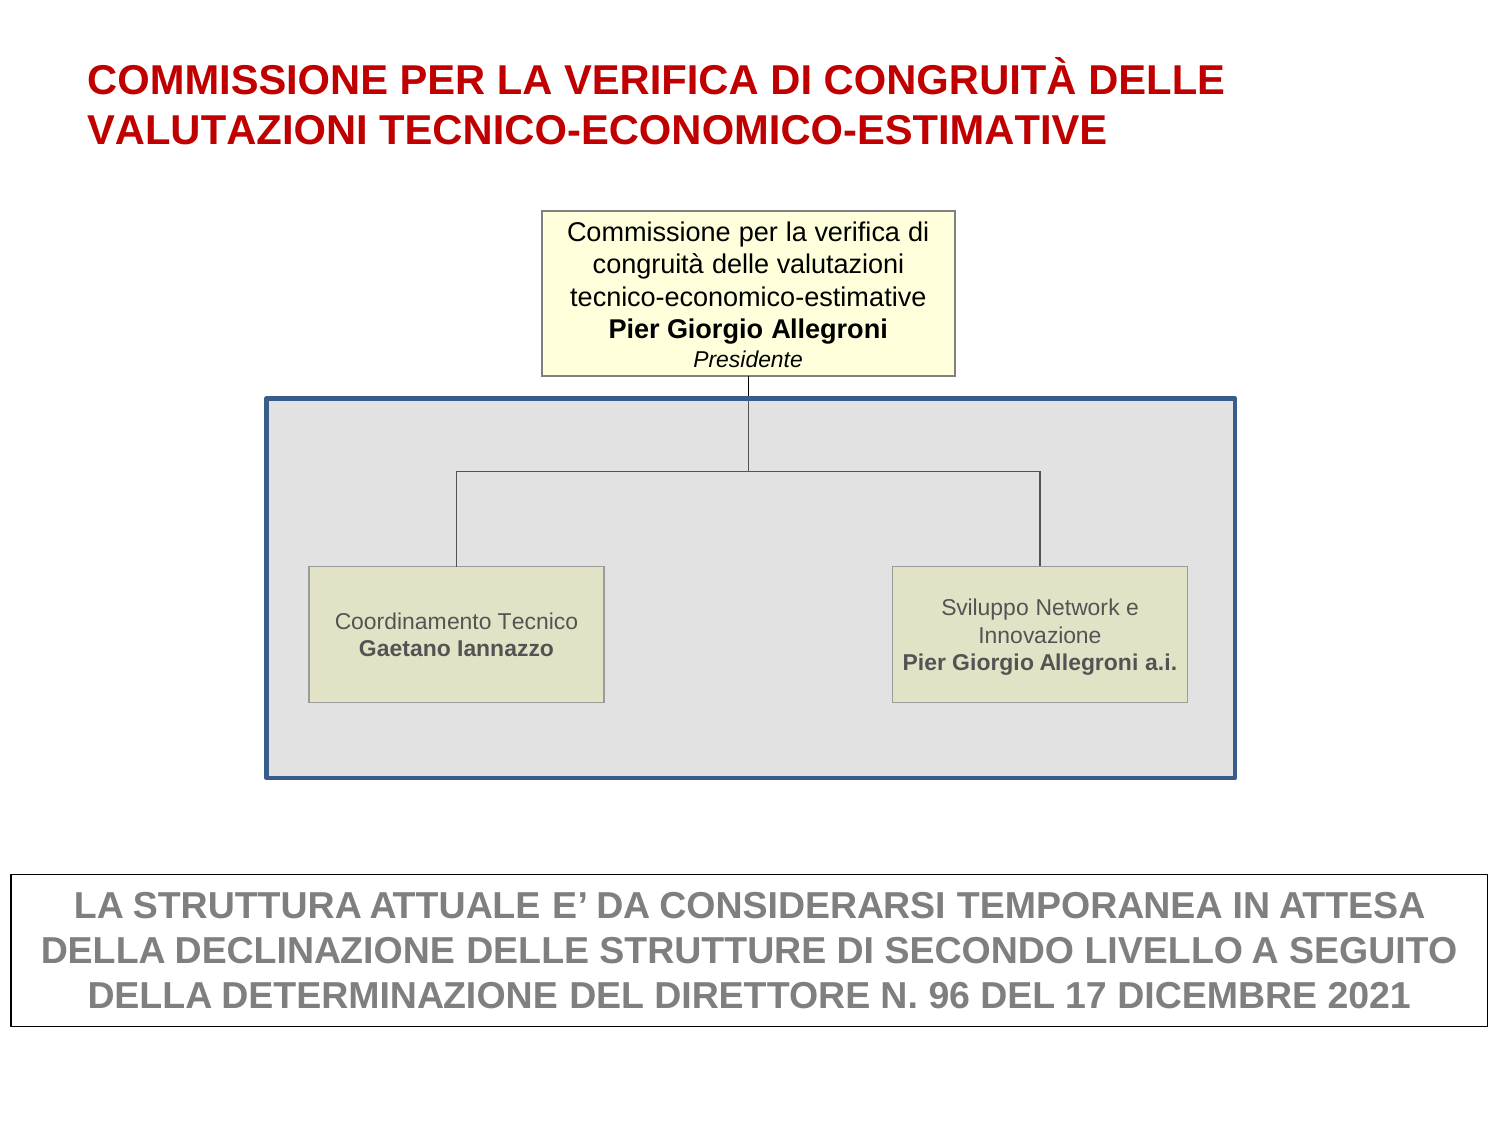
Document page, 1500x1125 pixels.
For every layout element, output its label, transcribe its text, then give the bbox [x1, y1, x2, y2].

picture [9, 206, 1491, 1040]
text_box COMMISSIONE PER LA VERIFICA DI CONGRUITÀ DELLE VALUTAZIONI TECNICO-ECONOMICO-ESTIMATIVE [72, 45, 1462, 128]
